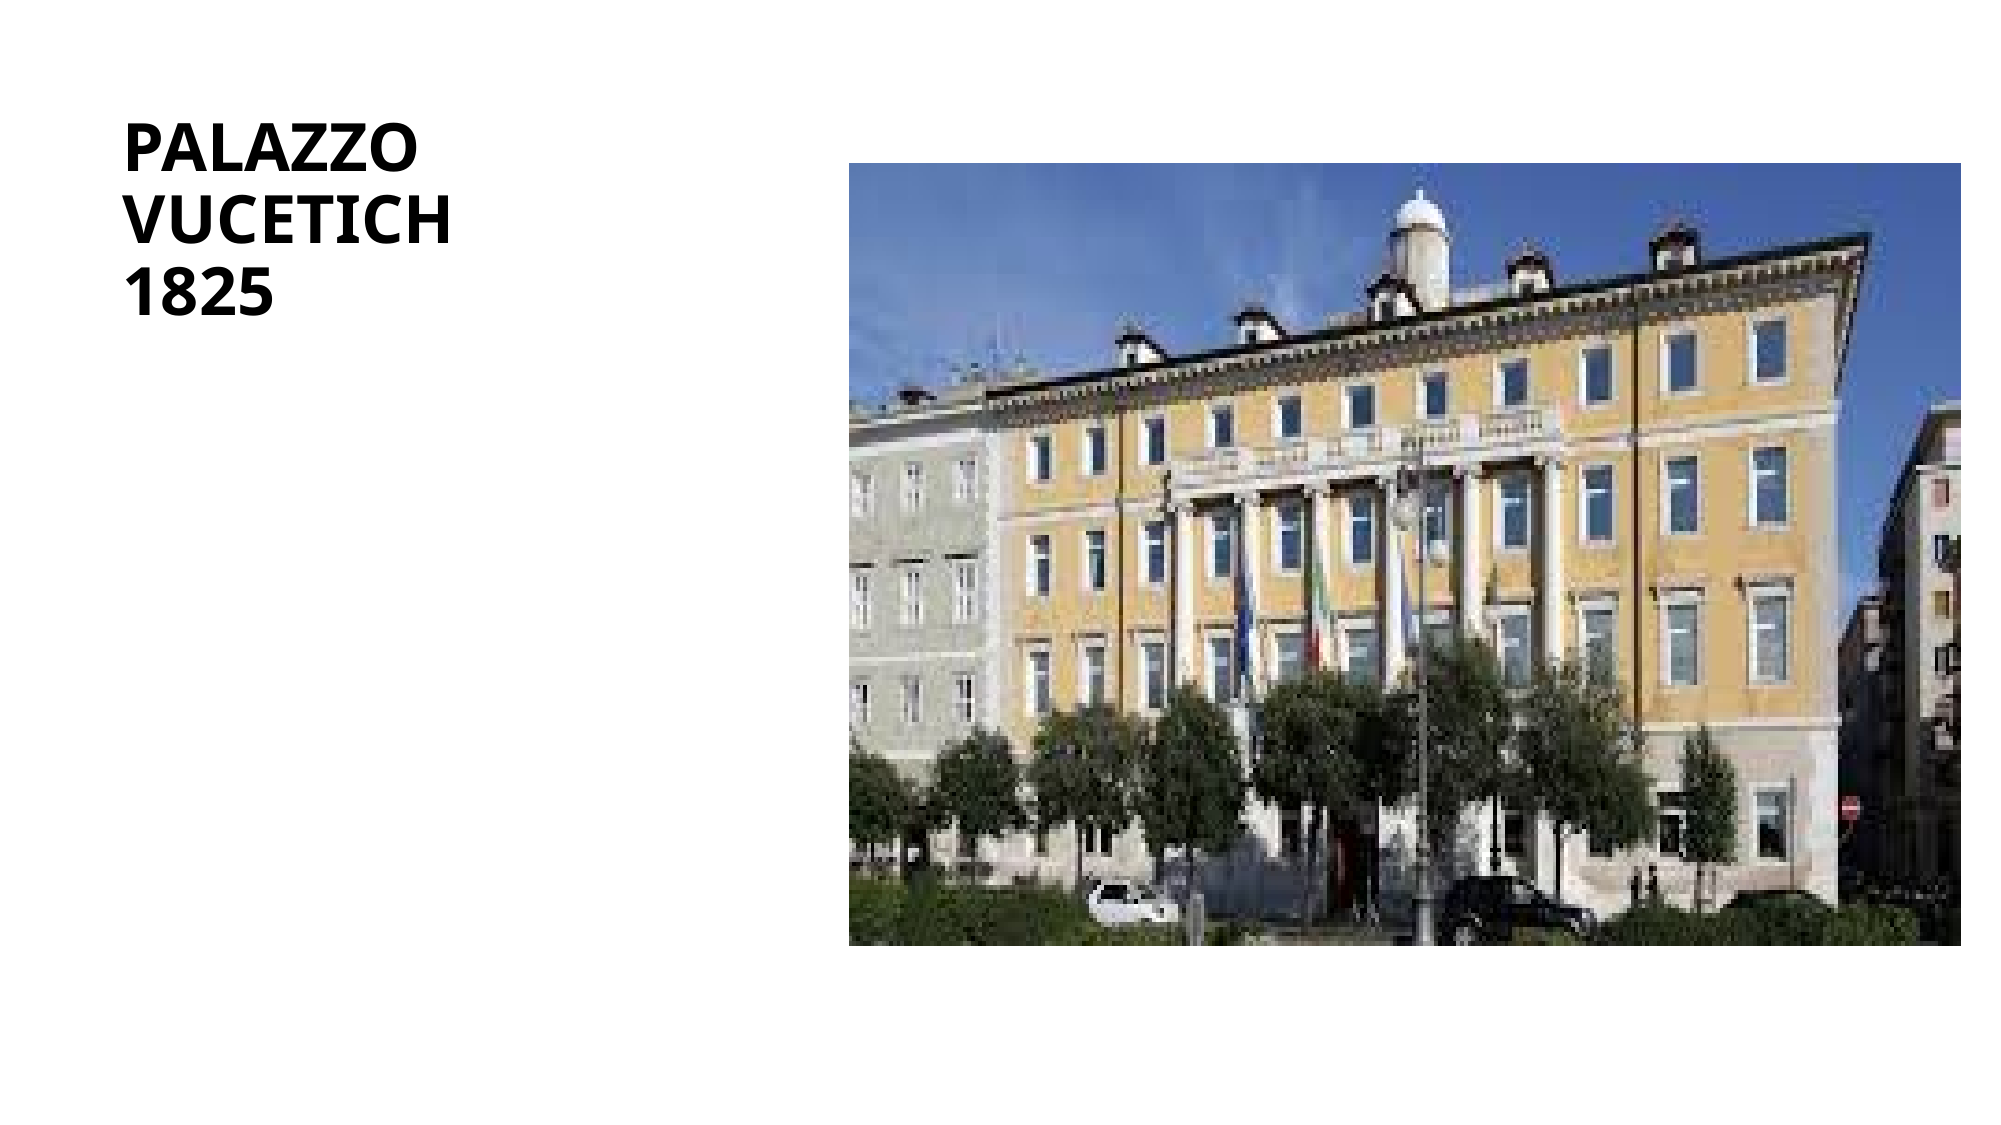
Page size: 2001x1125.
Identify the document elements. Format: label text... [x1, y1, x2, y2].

picture [849, 163, 1961, 946]
title PALAZZO VUCETICH 1825 [107, 62, 765, 338]
